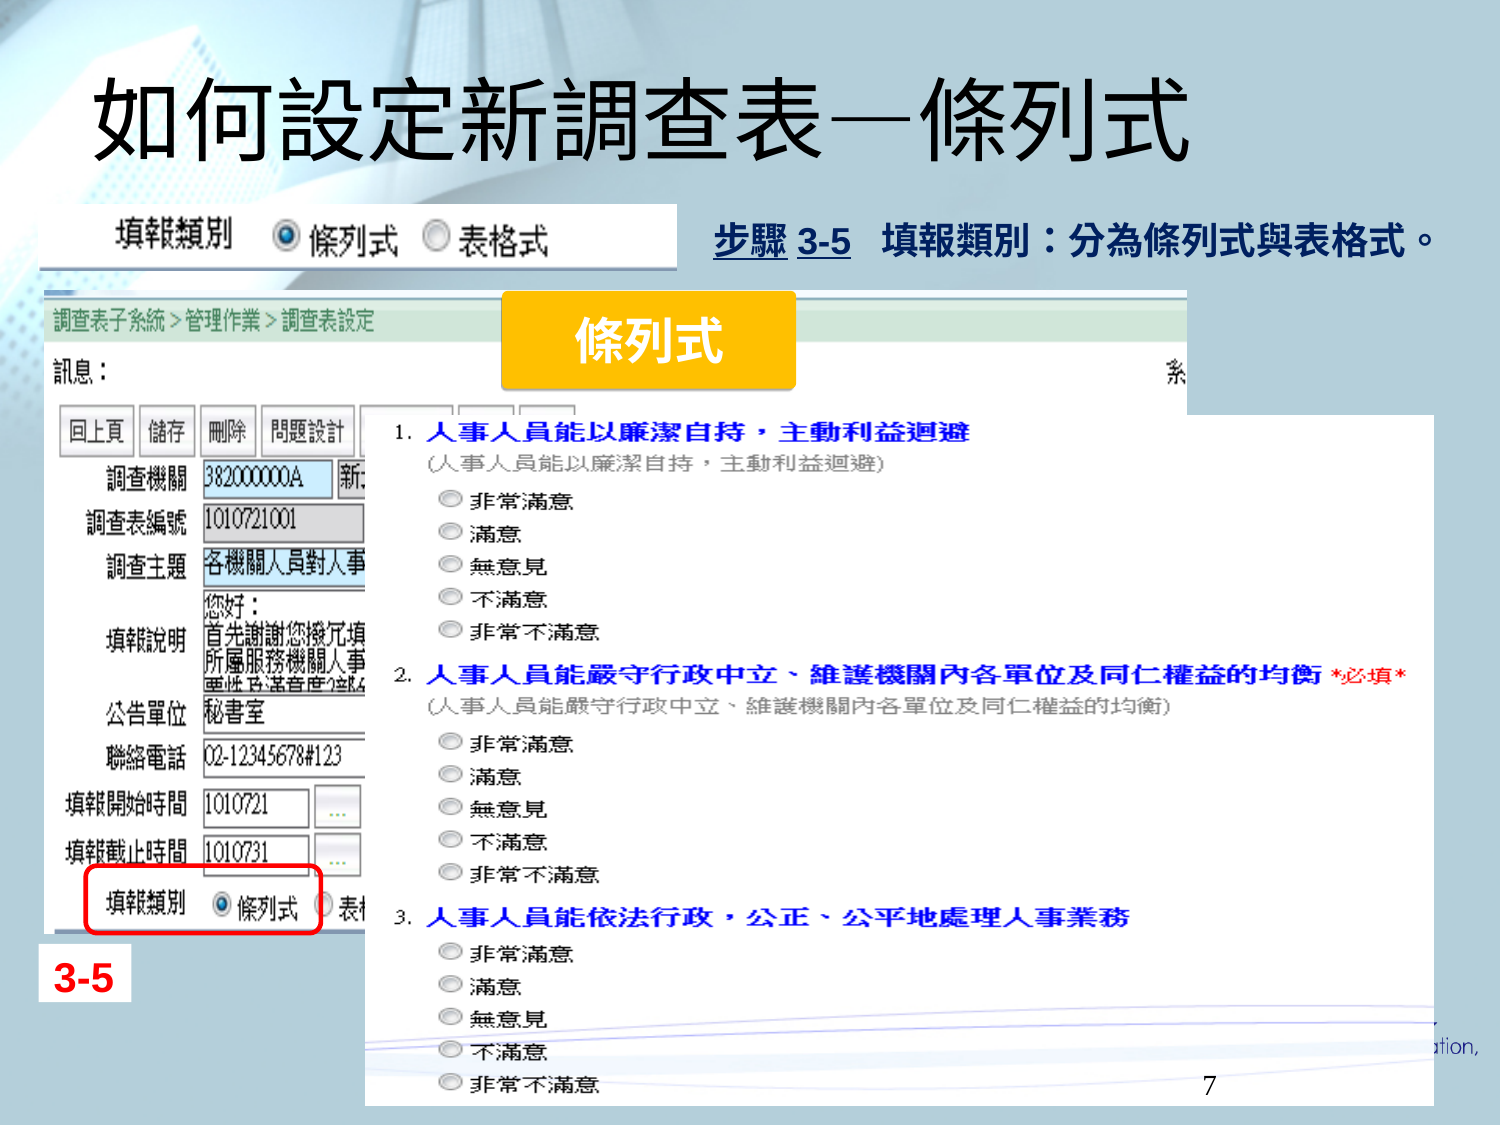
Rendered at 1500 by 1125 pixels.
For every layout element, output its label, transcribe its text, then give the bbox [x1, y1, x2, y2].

text_box 條列式 [501, 290, 797, 389]
picture [44, 290, 1434, 1106]
text_box 步驟3-5 填報類別：分為條列式與表格式。 [698, 210, 1496, 270]
picture [89, 868, 318, 930]
text_box [1187, 1058, 1500, 1125]
picture [38, 204, 677, 271]
title 如何設定新調查表—條列式 [76, 54, 1471, 181]
text_box 3-5 [38, 943, 132, 1003]
